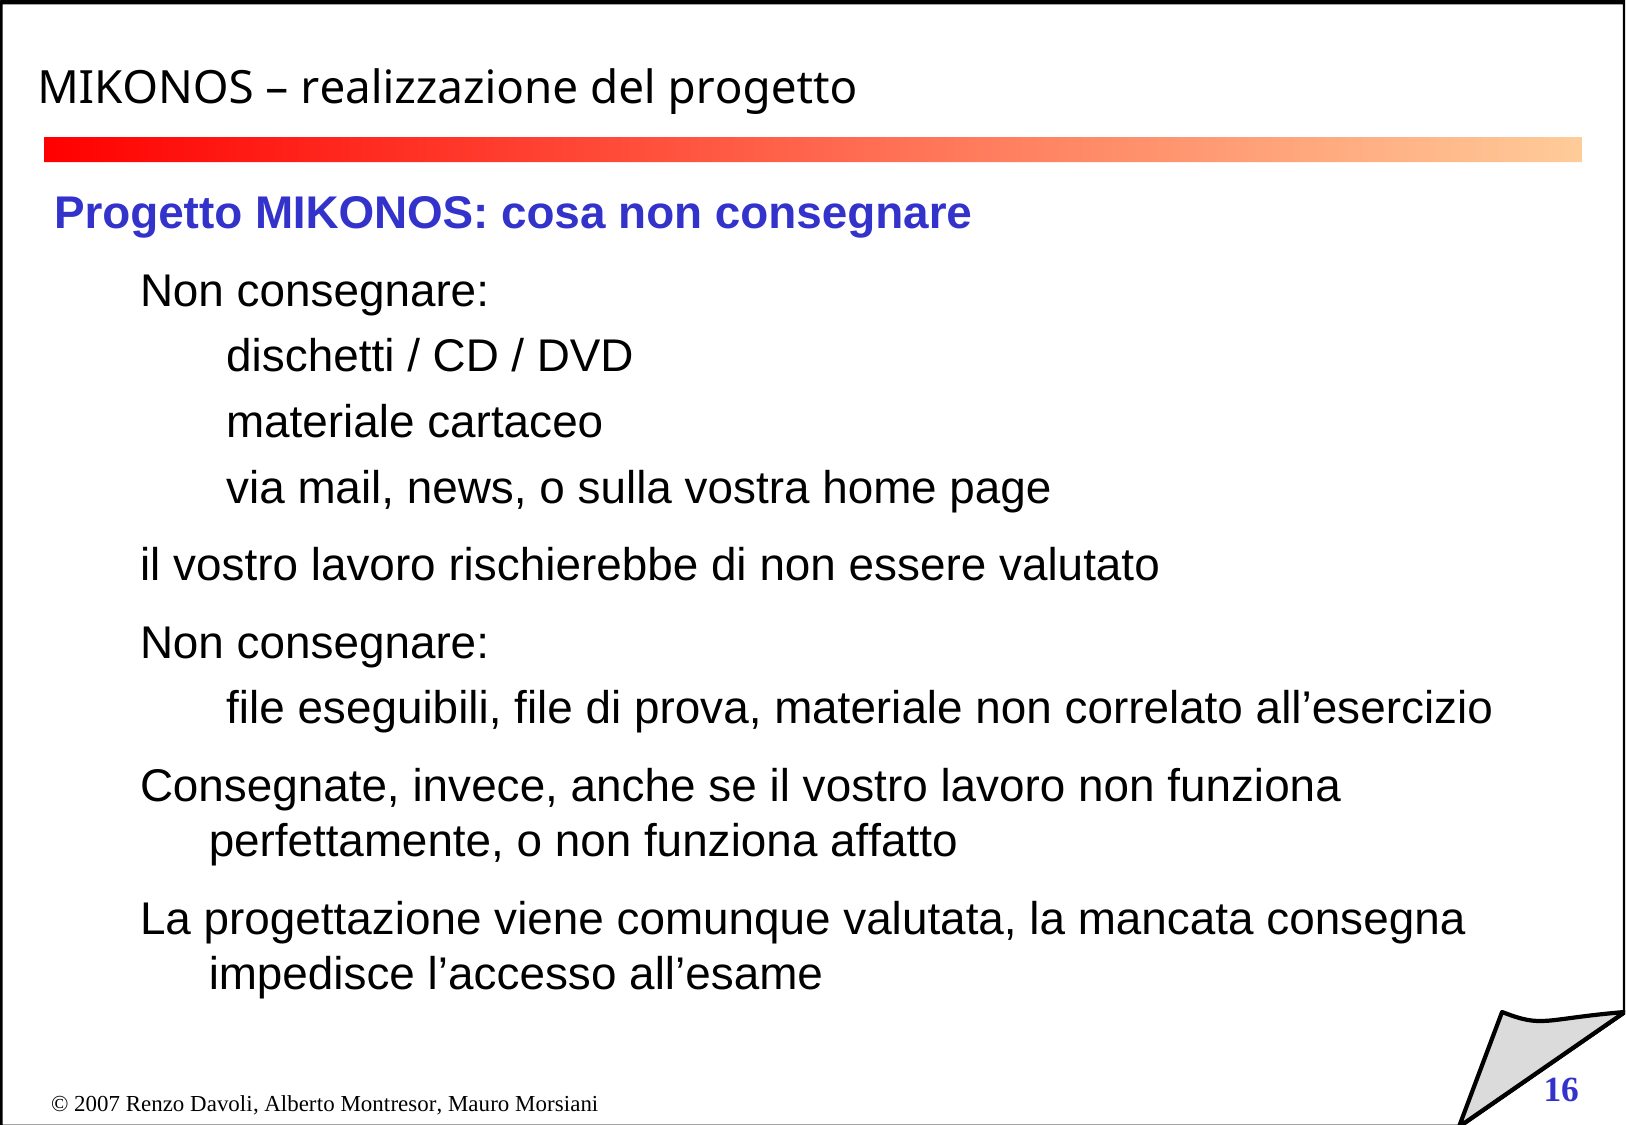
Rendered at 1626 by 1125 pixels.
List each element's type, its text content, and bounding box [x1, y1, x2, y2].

list Progetto MIKONOS: cosa non consegnare Non consegnare: dischetti / CD / DVD materiale cartaceo via mail, news, o sulla vostra home page il vostro lavoro rischierebbe di non essere valutato Non consegnare: file eseguibili, file di prova, materiale non correlato all’esercizio Consegnate, invece, anche se il vostro lavoro non funziona perfettamente, o non funziona affatto La progettazione viene comunque valutata, la mancata consegna impedisce l’accesso all’esame [54, 187, 1571, 1095]
title MIKONOS – realizzazione del progetto [37, 44, 1588, 131]
